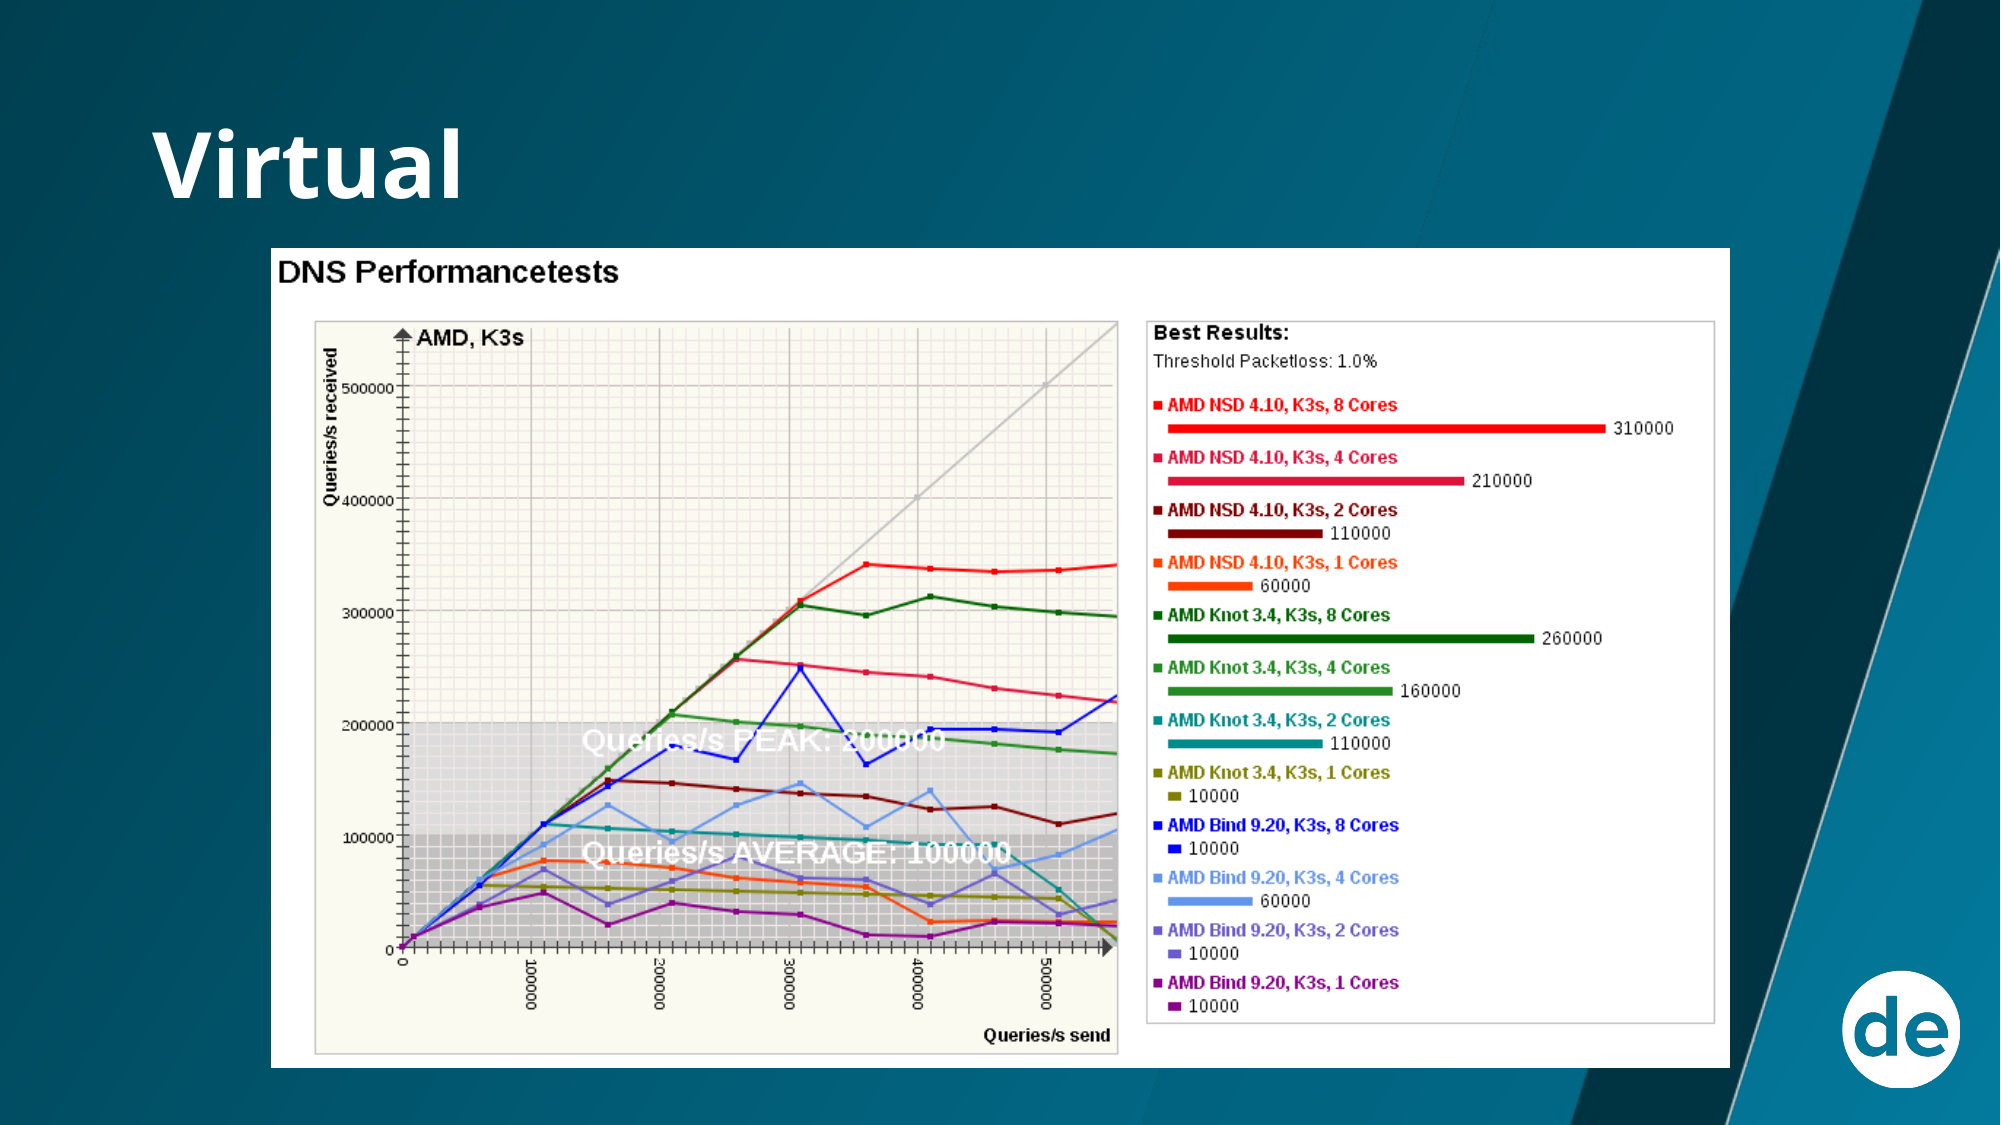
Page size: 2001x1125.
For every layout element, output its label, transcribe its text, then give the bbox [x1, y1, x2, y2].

title Virtual [137, 59, 1569, 278]
picture [272, 249, 1729, 1067]
picture [1725, 248, 2000, 1125]
